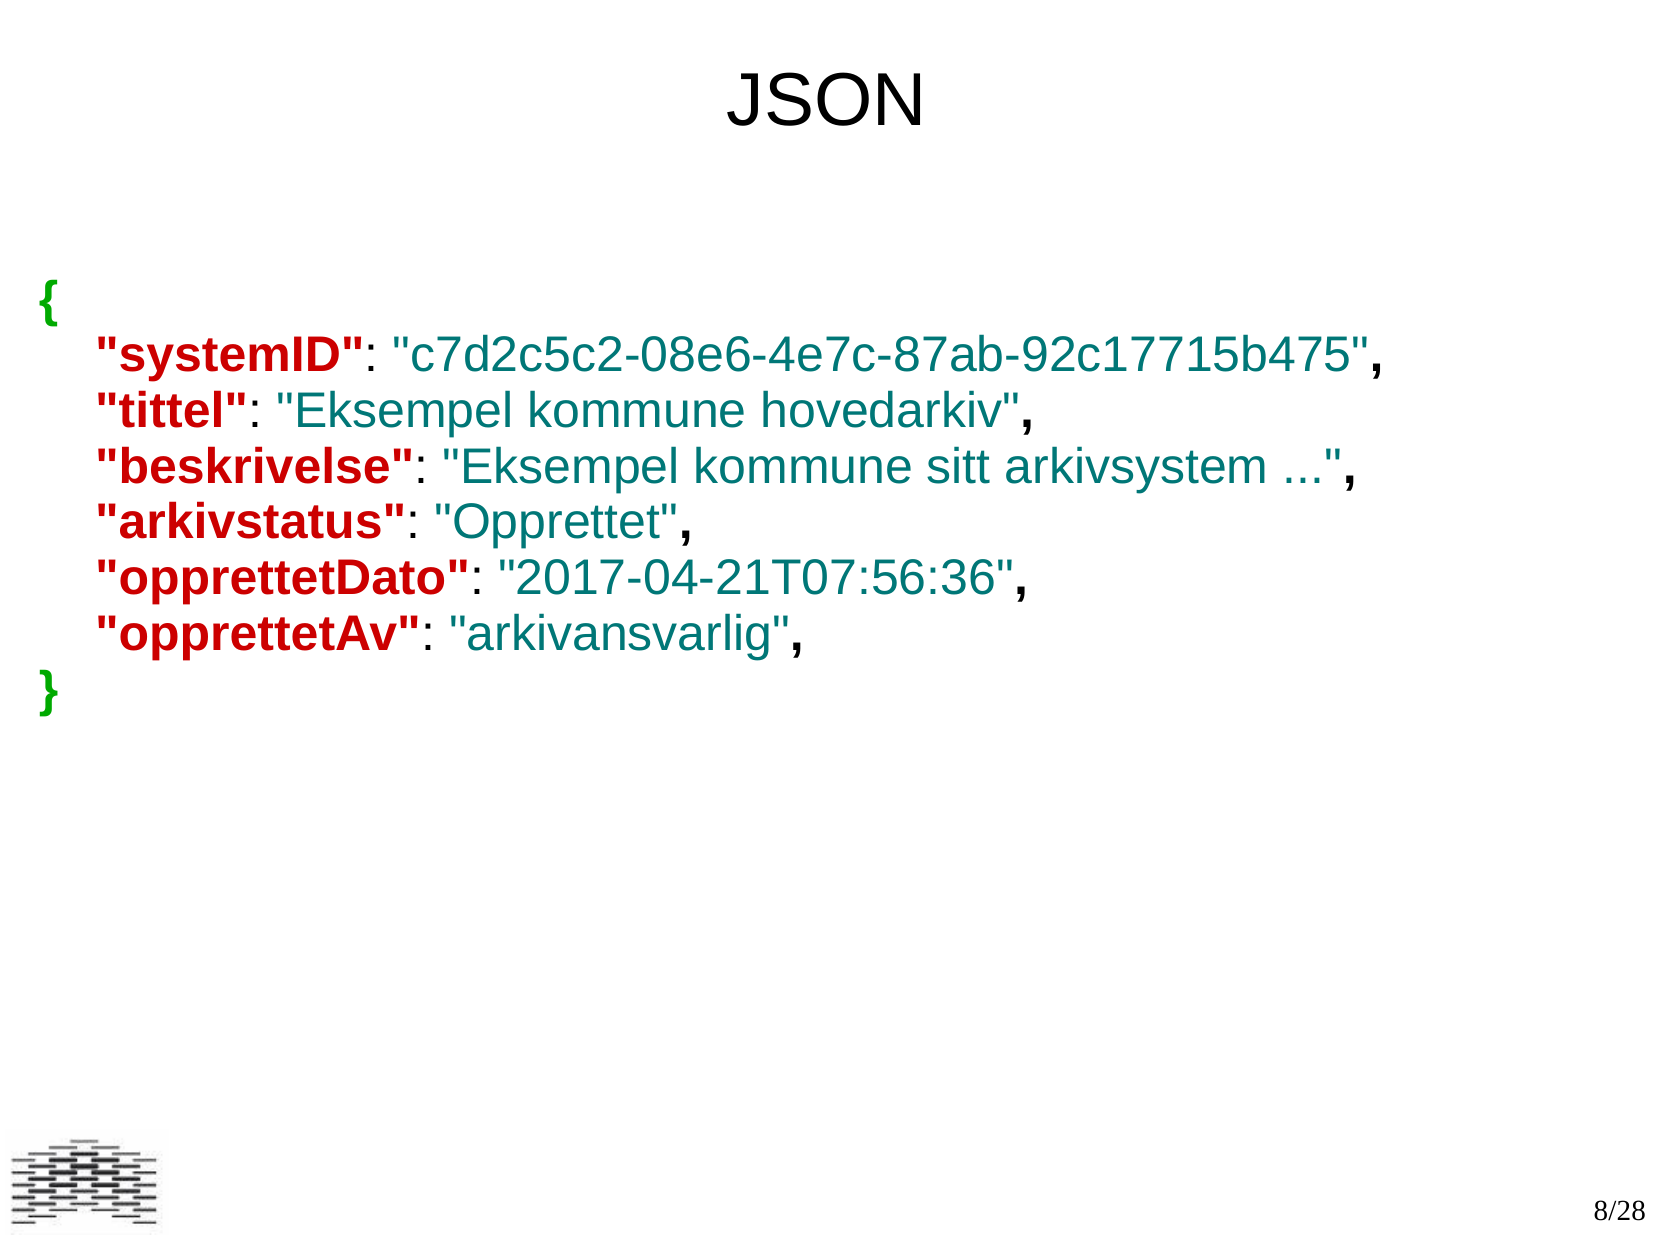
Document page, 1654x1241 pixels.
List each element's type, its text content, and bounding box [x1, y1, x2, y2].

title JSON [82, 49, 1571, 151]
text_box { "systemID": "c7d2c5c2-08e6-4e7c-87ab-92c17715b475", "tittel": "Eksempel kommune hovedarkiv", "beskrivelse": "Eksempel kommune sitt arkivsystem ...", "arkivstatus": "Opprettet", "opprettetDato": "2017-04-21T07:56:36", "opprettetAv": "arkivansvarlig", } [24, 263, 1617, 752]
picture [5, 1129, 169, 1235]
